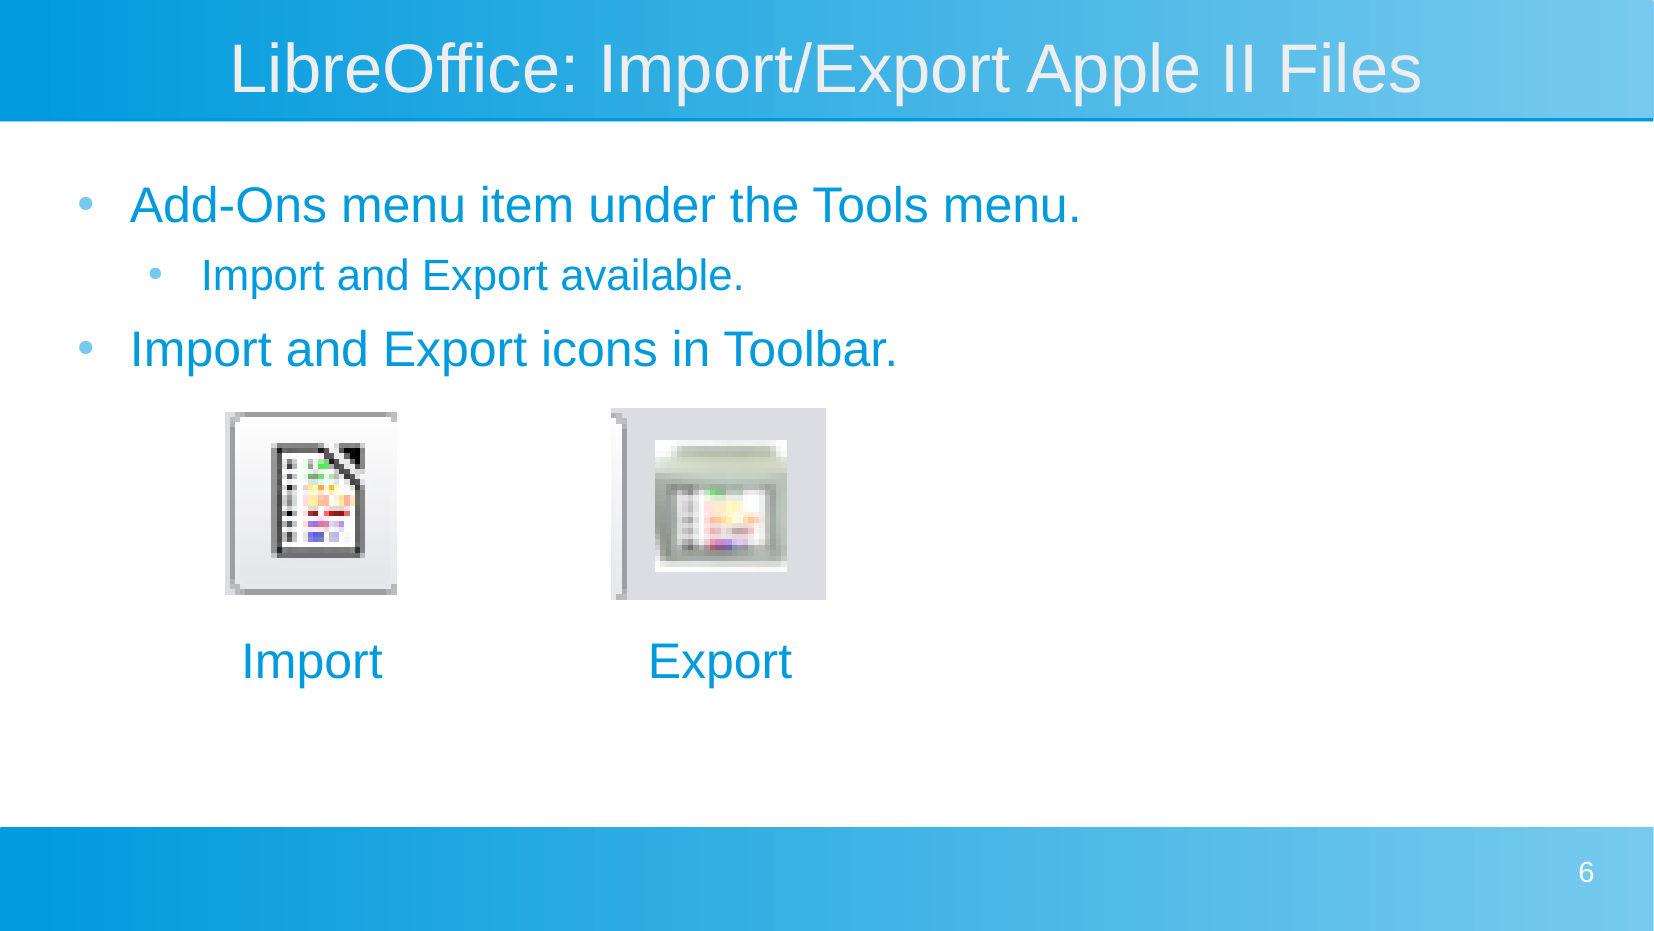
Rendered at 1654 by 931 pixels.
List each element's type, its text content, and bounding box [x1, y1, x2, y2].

picture [225, 412, 397, 595]
title LibreOffice: Import/Export Apple II Files [59, 29, 1595, 108]
list Add-Ons menu item under the Tools menu. Import and Export available. Import and Export icons in Toolbar. Import Export [59, 177, 1595, 768]
picture [611, 408, 826, 601]
